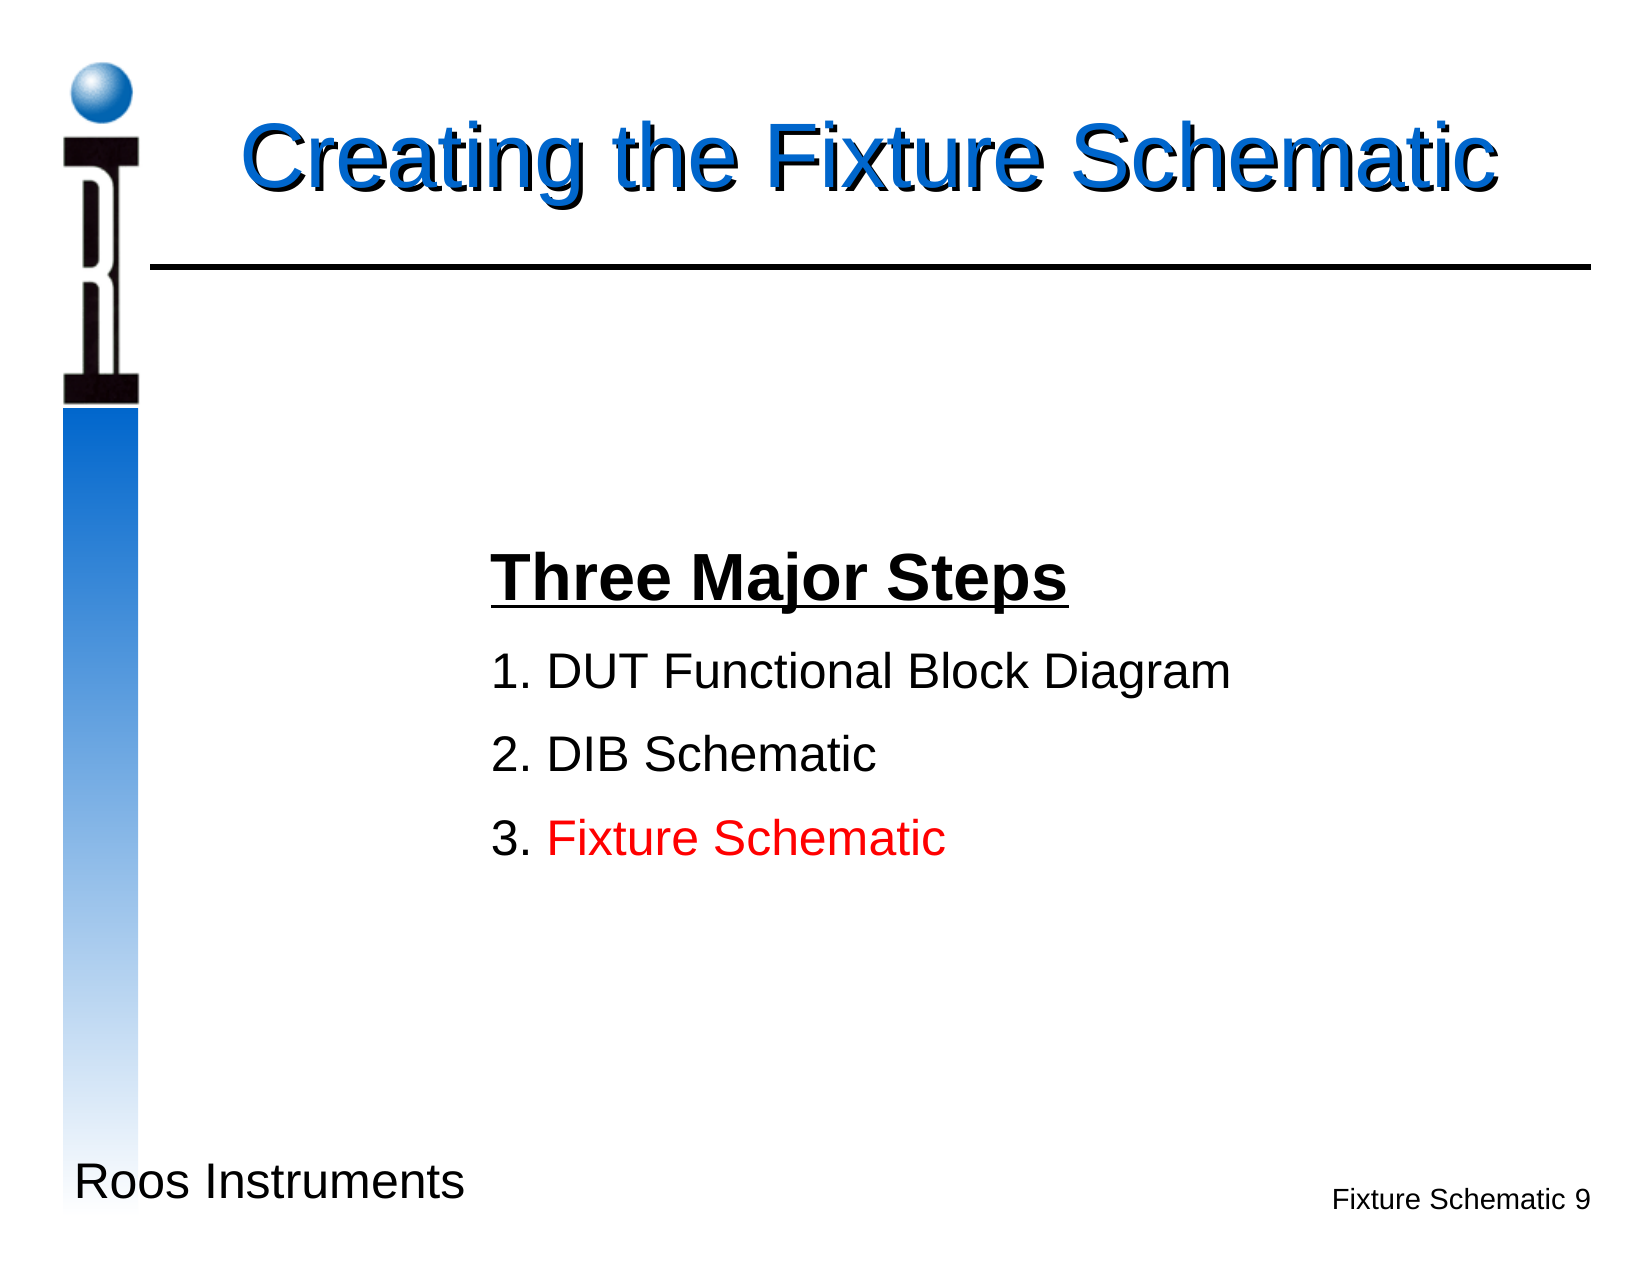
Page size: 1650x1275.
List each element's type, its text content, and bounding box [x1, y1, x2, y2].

picture [59, 59, 144, 411]
title Creating the Fixture Schematic [147, 59, 1591, 253]
text_box Three Major Steps 1. DUT Functional Block Diagram 2. DIB Schematic 3. Fixture Schematic [475, 495, 1247, 837]
